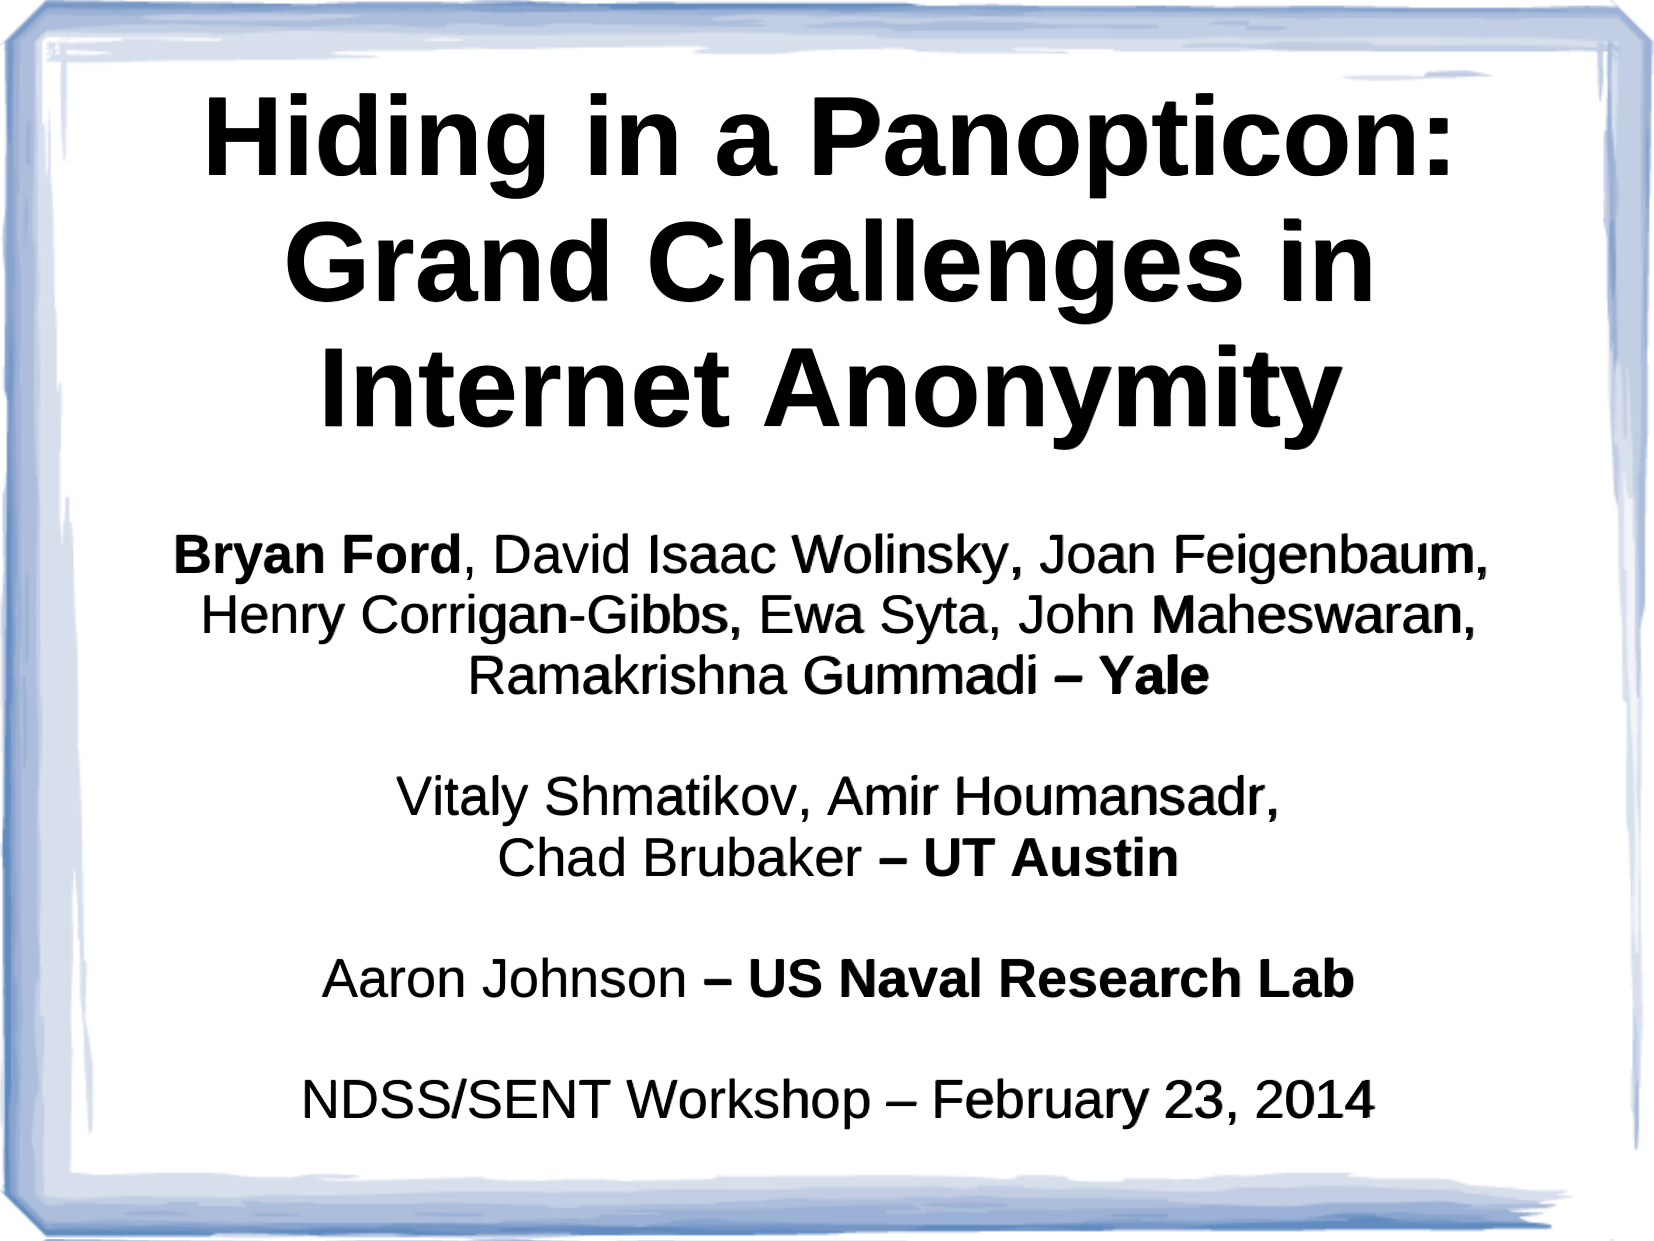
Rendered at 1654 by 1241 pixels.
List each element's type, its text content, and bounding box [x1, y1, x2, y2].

title Hiding in a Panopticon: Grand Challenges in Internet Anonymity [86, 73, 1576, 451]
picture [0, 0, 1654, 1241]
subtitle Bryan Ford, David Isaac Wolinsky, Joan Feigenbaum, Henry Corrigan-Gibbs, Ewa Syta, John Maheswaran, Ramakrishna Gummadi – Yale Vitaly Shmatikov, Amir Houmansadr, Chad Brubaker – UT Austin Aaron Johnson – US Naval Research Lab NDSS/SENT Workshop – February 23, 2014 [112, 487, 1566, 1167]
